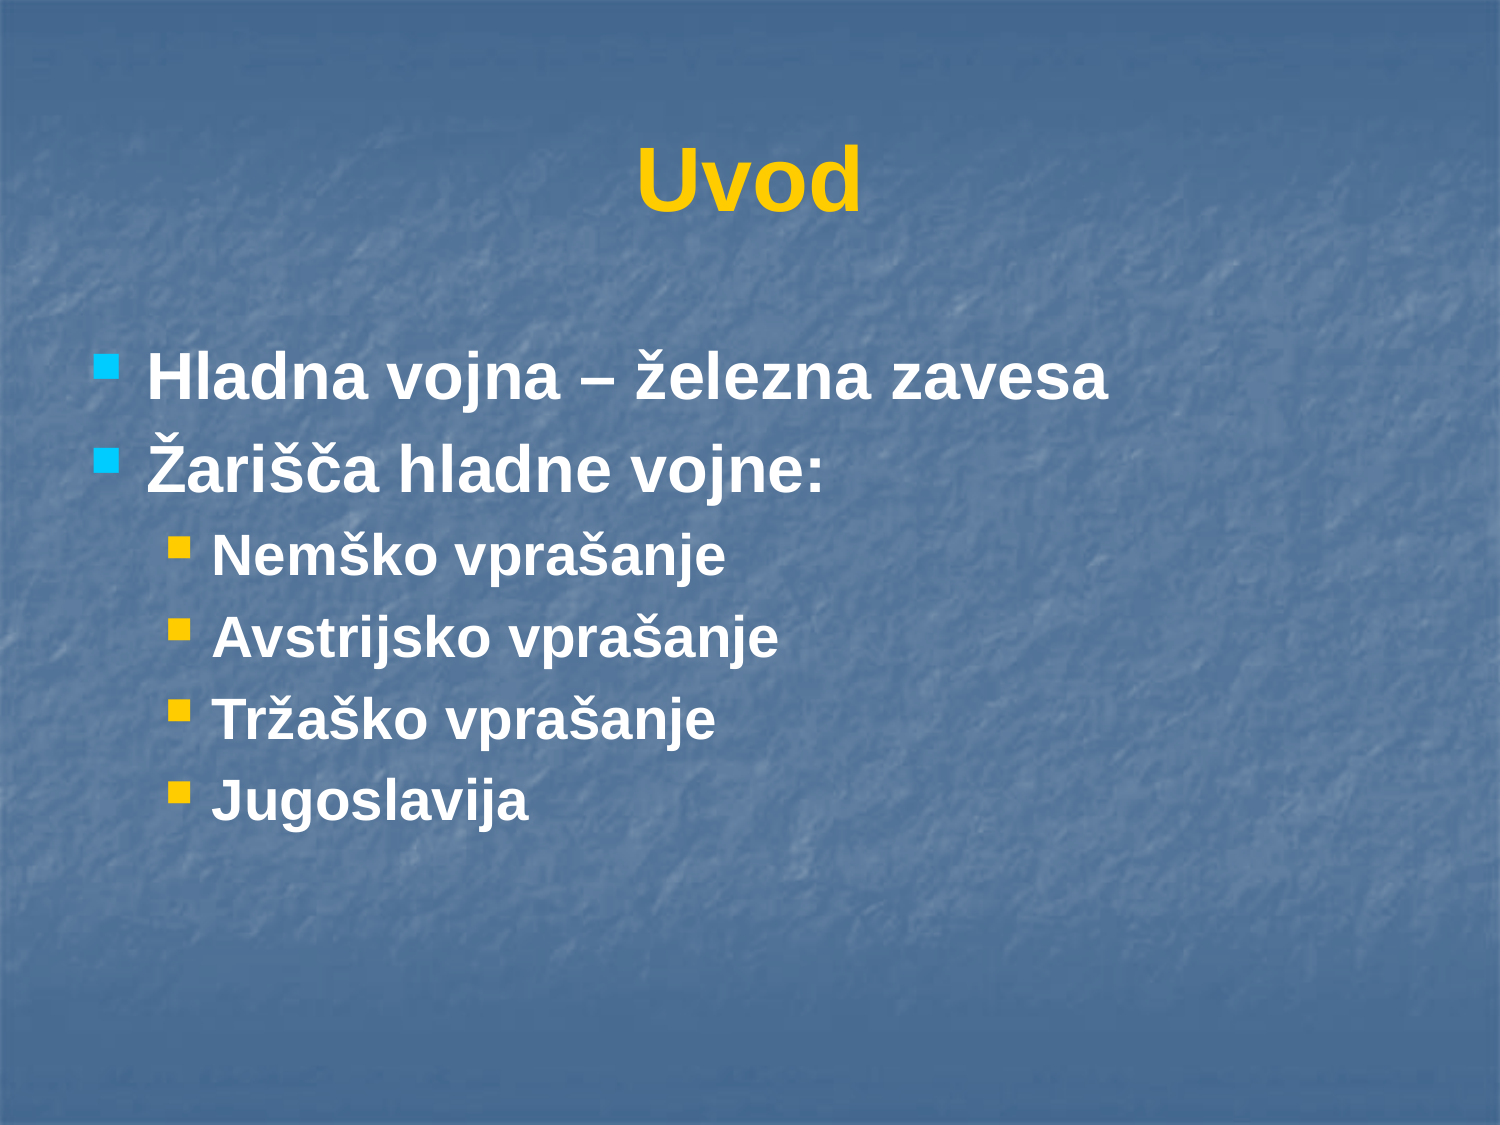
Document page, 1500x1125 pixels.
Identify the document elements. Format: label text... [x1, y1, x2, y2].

picture [0, 0, 1500, 1125]
title Uvod [75, 62, 1425, 288]
list Hladna vojna – železna zavesa Žarišča hladne vojne: Nemško vprašanje Avstrijsko vprašanje Tržaško vprašanje Jugoslavija [75, 324, 1425, 1000]
